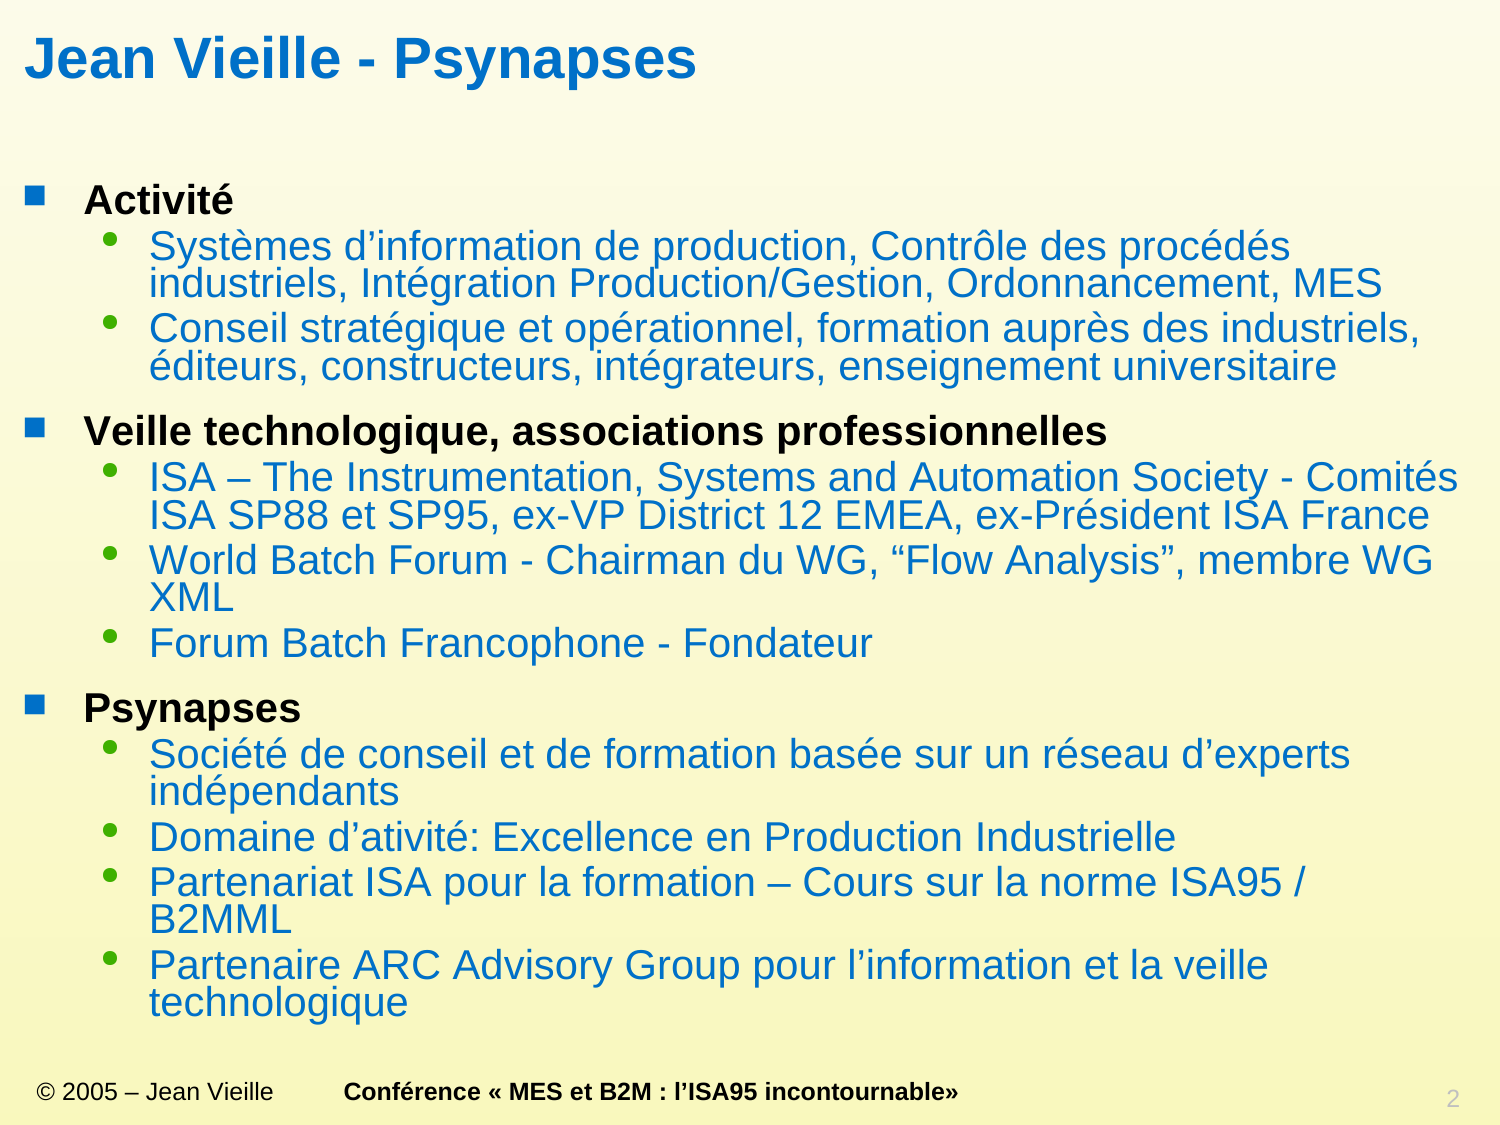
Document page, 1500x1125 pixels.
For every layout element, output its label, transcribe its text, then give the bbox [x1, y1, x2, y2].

list Activité Systèmes d’information de production, Contrôle des procédés industriels, Intégration Production/Gestion, Ordonnancement, MES Conseil stratégique et opérationnel, formation auprès des industriels, éditeurs, constructeurs, intégrateurs, enseignement universitaire Veille technologique, associations professionnelles ISA – The Instrumentation, Systems and Automation Society - Comités ISA SP88 et SP95, ex-VP District 12 EMEA, ex-Président ISA France World Batch Forum - Chairman du WG, “Flow Analysis”, membre WG XML Forum Batch Francophone - Fondateur Psynapses Société de conseil et de formation basée sur un réseau d’experts indépendants Domaine d’ativité: Excellence en Production Industrielle Partenariat ISA pour la formation – Cours sur la norme ISA95 / B2MML Partenaire ARC Advisory Group pour l’information et la veille technologique [12, 174, 1476, 1077]
title Jean Vieille - Psynapses [9, 12, 1476, 151]
